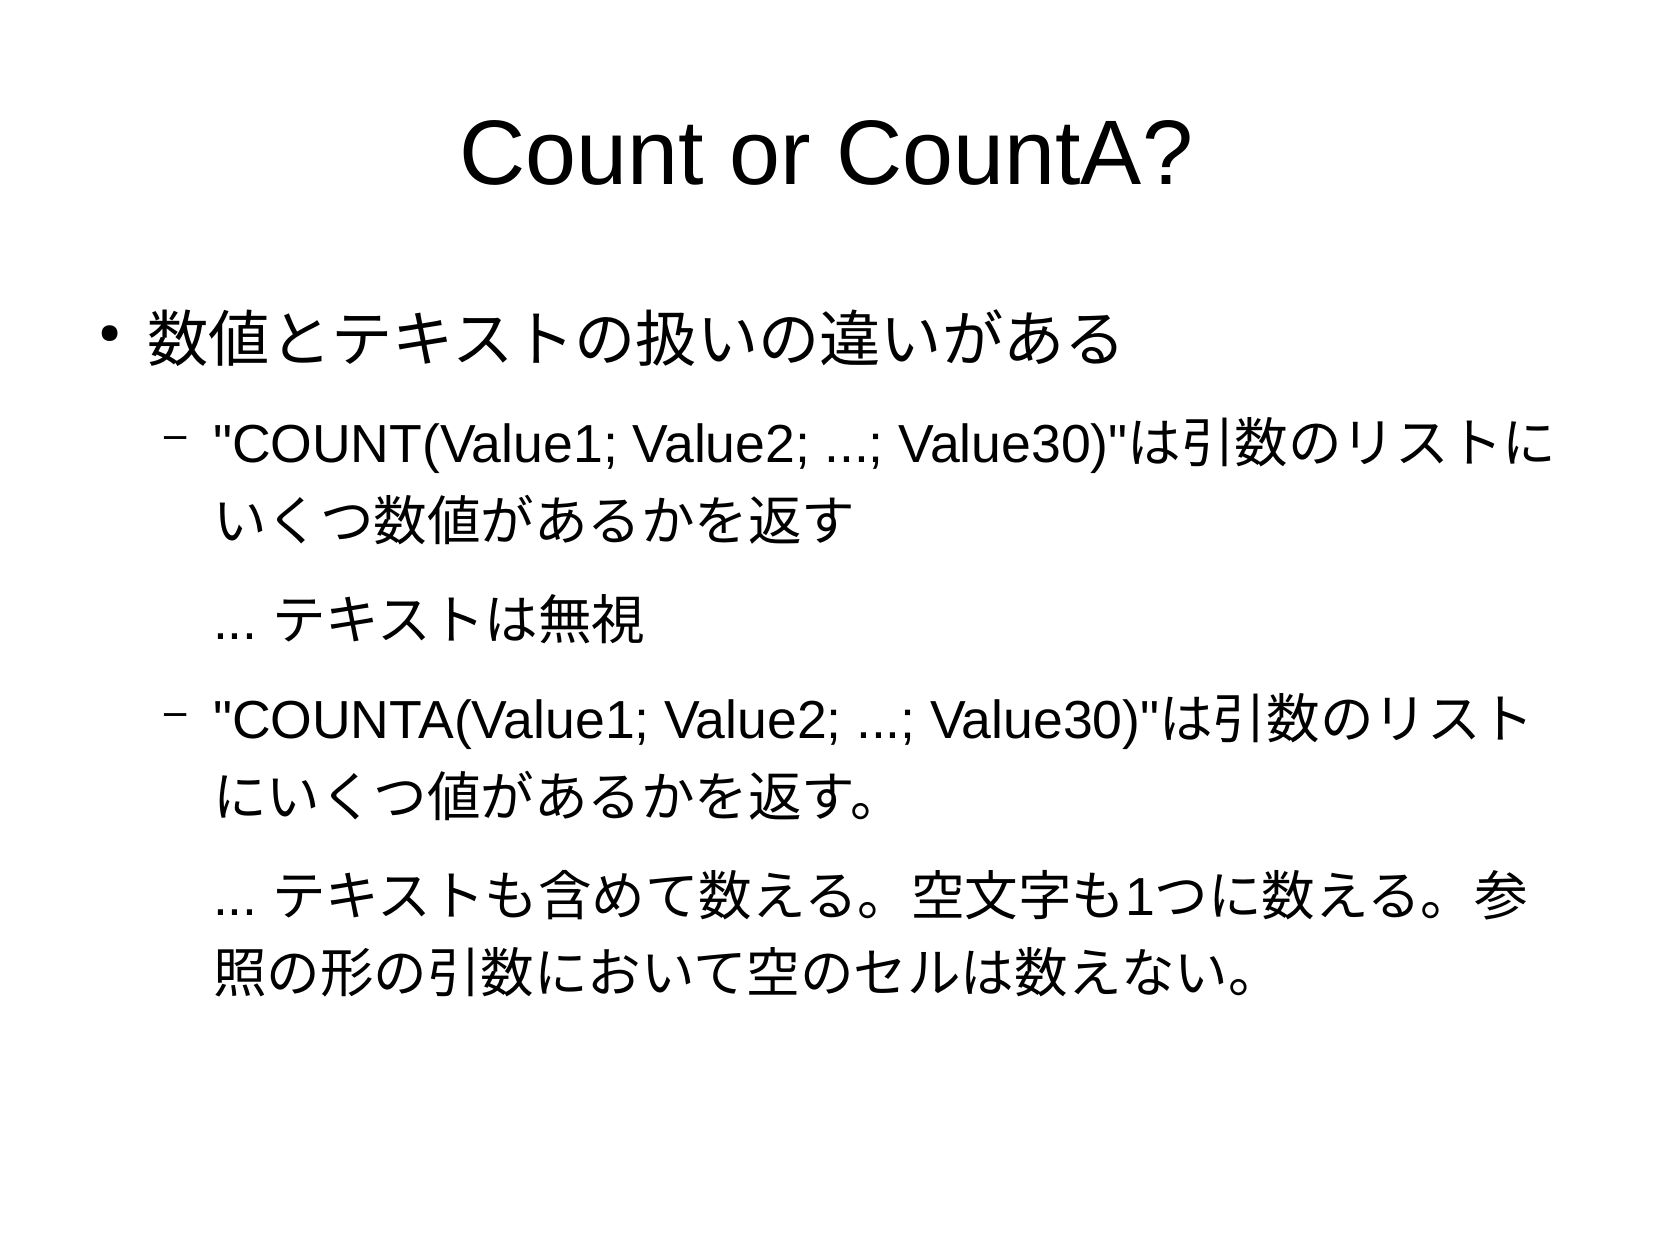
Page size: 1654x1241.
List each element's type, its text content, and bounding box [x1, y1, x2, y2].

list 数値とテキストの扱いの違いがある "COUNT(Value1; Value2; ...; Value30)"は引数のリストにいくつ数値があるかを返す ... テキストは無視 "COUNTA(Value1; Value2; ...; Value30)"は引数のリストにいくつ値があるかを返す。 ... テキストも含めて数える。空文字も1つに数える。参照の形の引数において空のセルは数えない。 [82, 290, 1571, 1010]
title Count or CountA? [82, 49, 1571, 257]
